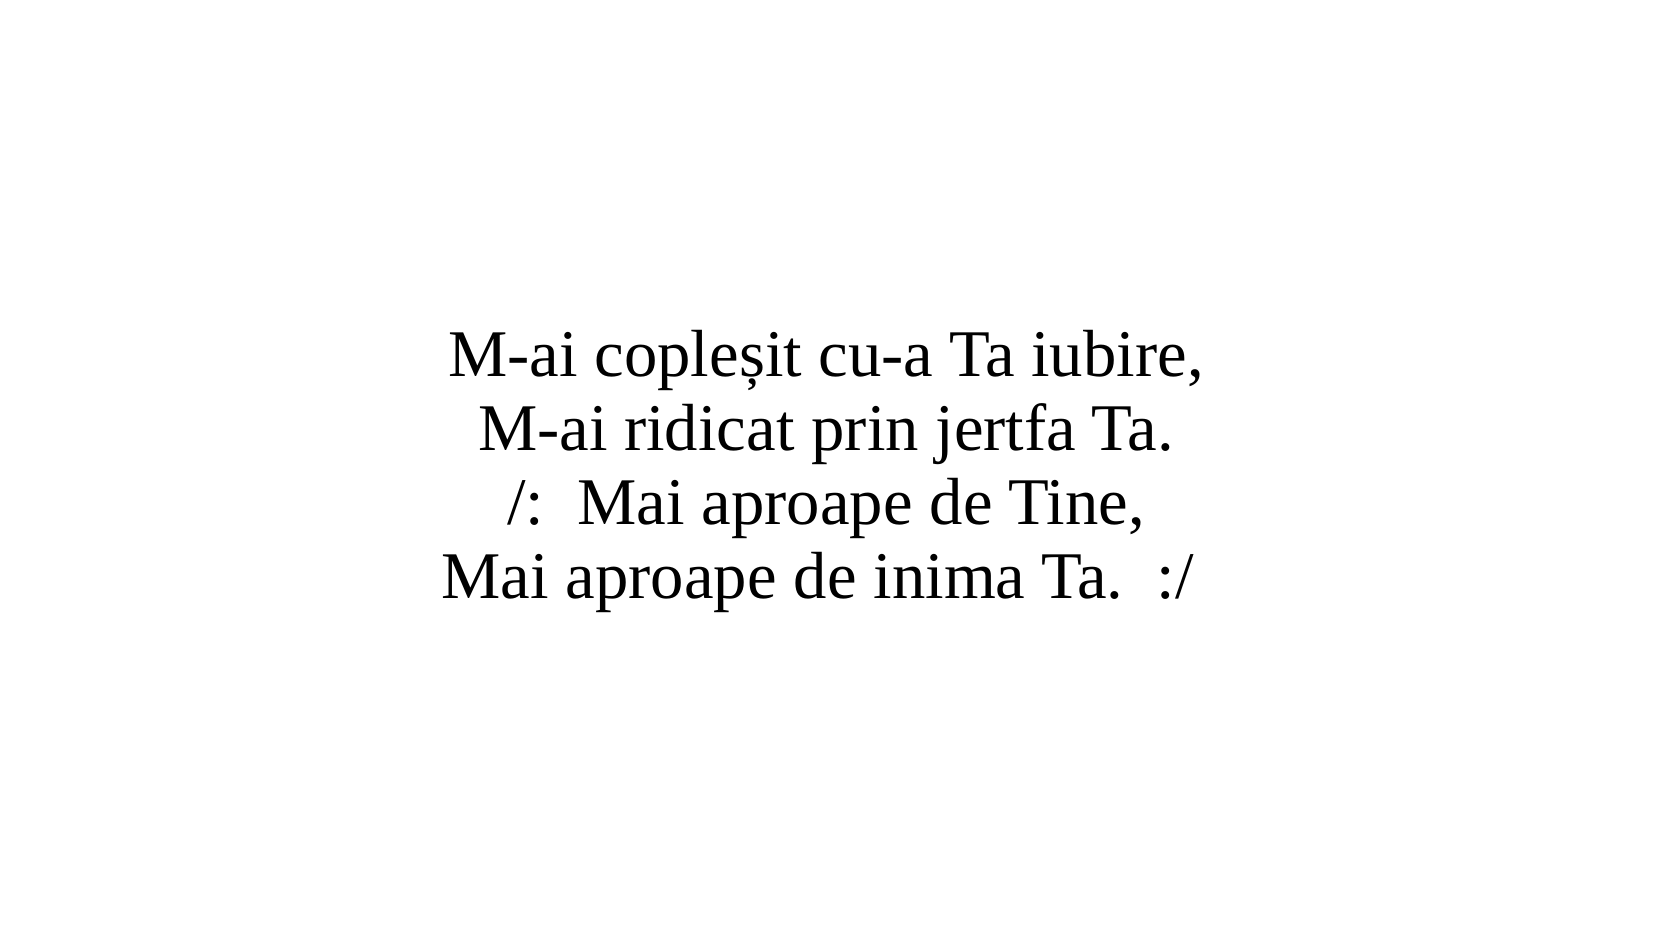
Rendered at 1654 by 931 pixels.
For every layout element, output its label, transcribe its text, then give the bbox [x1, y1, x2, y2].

subtitle M-ai copleșit cu-a Ta iubire, M-ai ridicat prin jertfa Ta. /: Mai aproape de Tine, Mai aproape de inima Ta. :/ [300, 150, 1354, 781]
